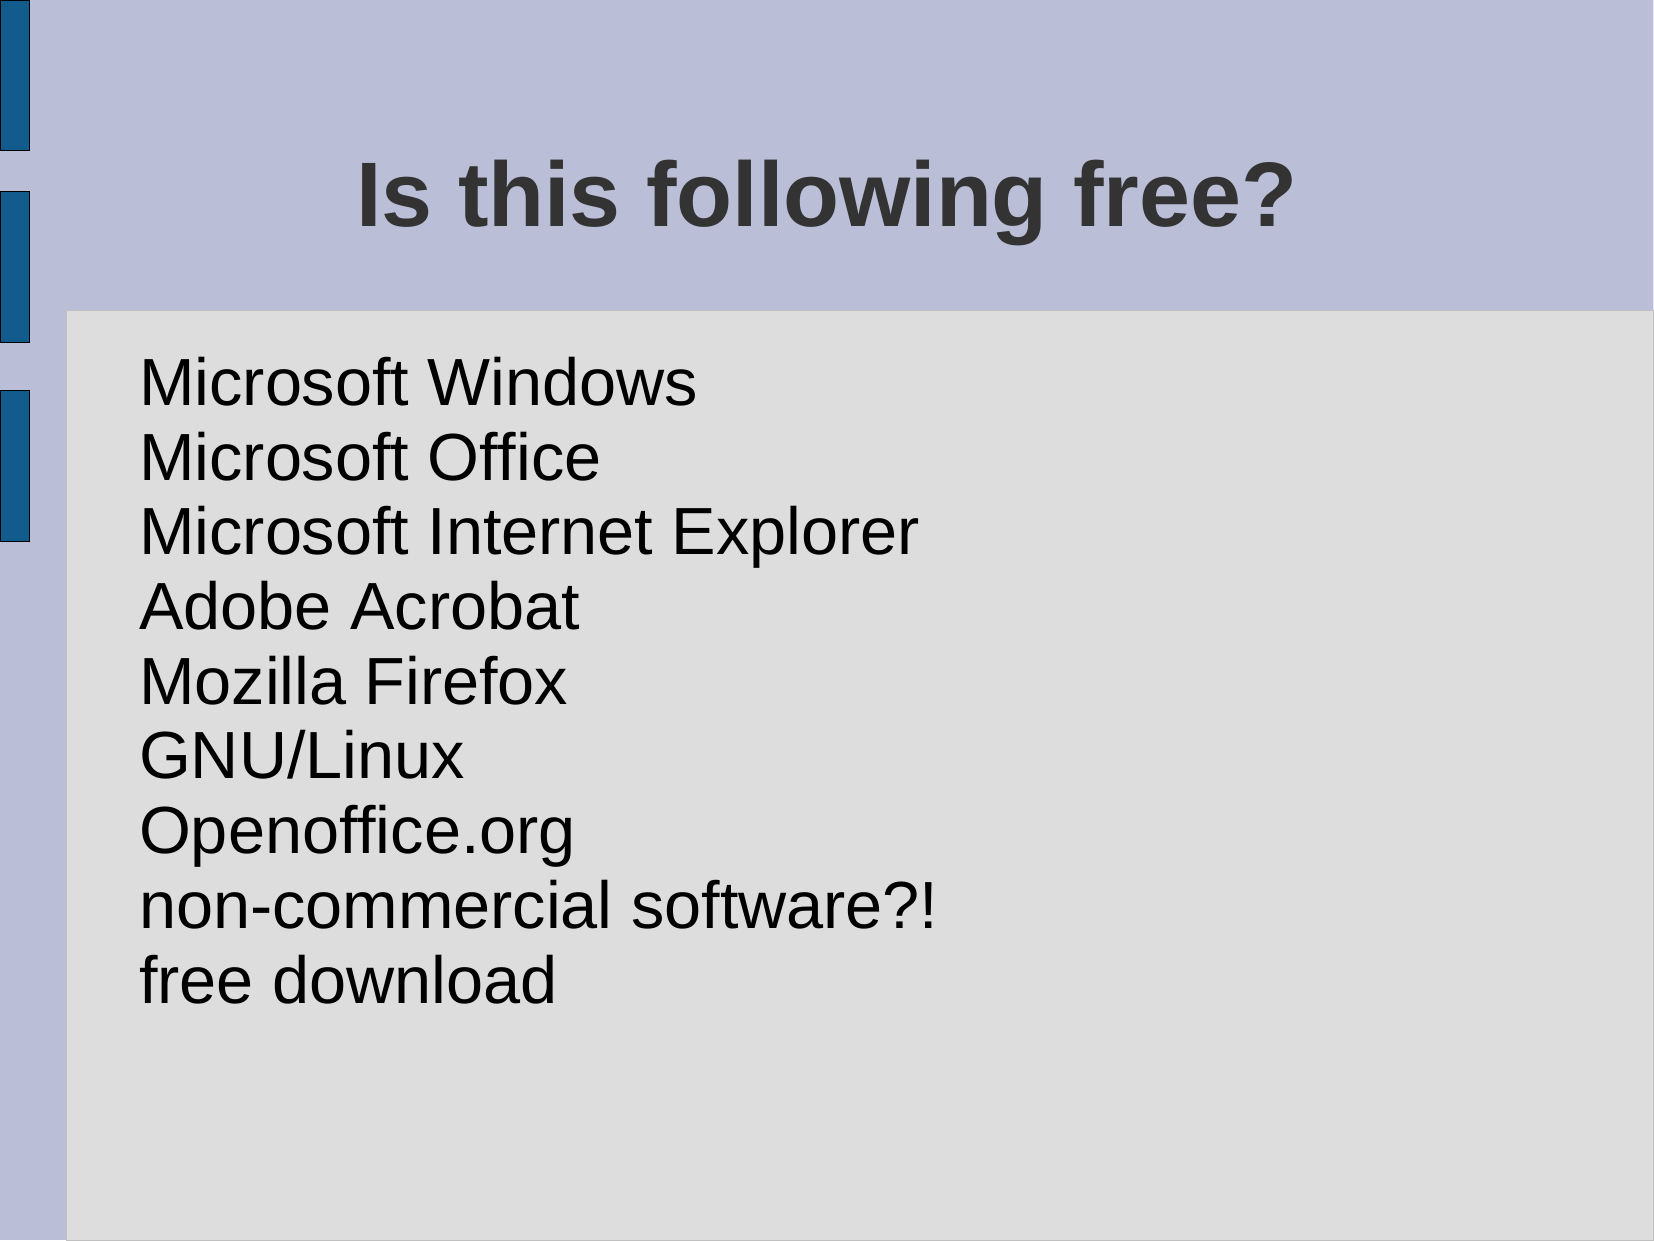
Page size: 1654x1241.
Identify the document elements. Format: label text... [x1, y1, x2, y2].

list Microsoft Windows Microsoft Office Microsoft Internet Explorer Adobe Acrobat Mozilla Firefox GNU/Linux Openoffice.org non-commercial software?! free download [121, 344, 1534, 1112]
title Is this following free? [121, 98, 1534, 291]
